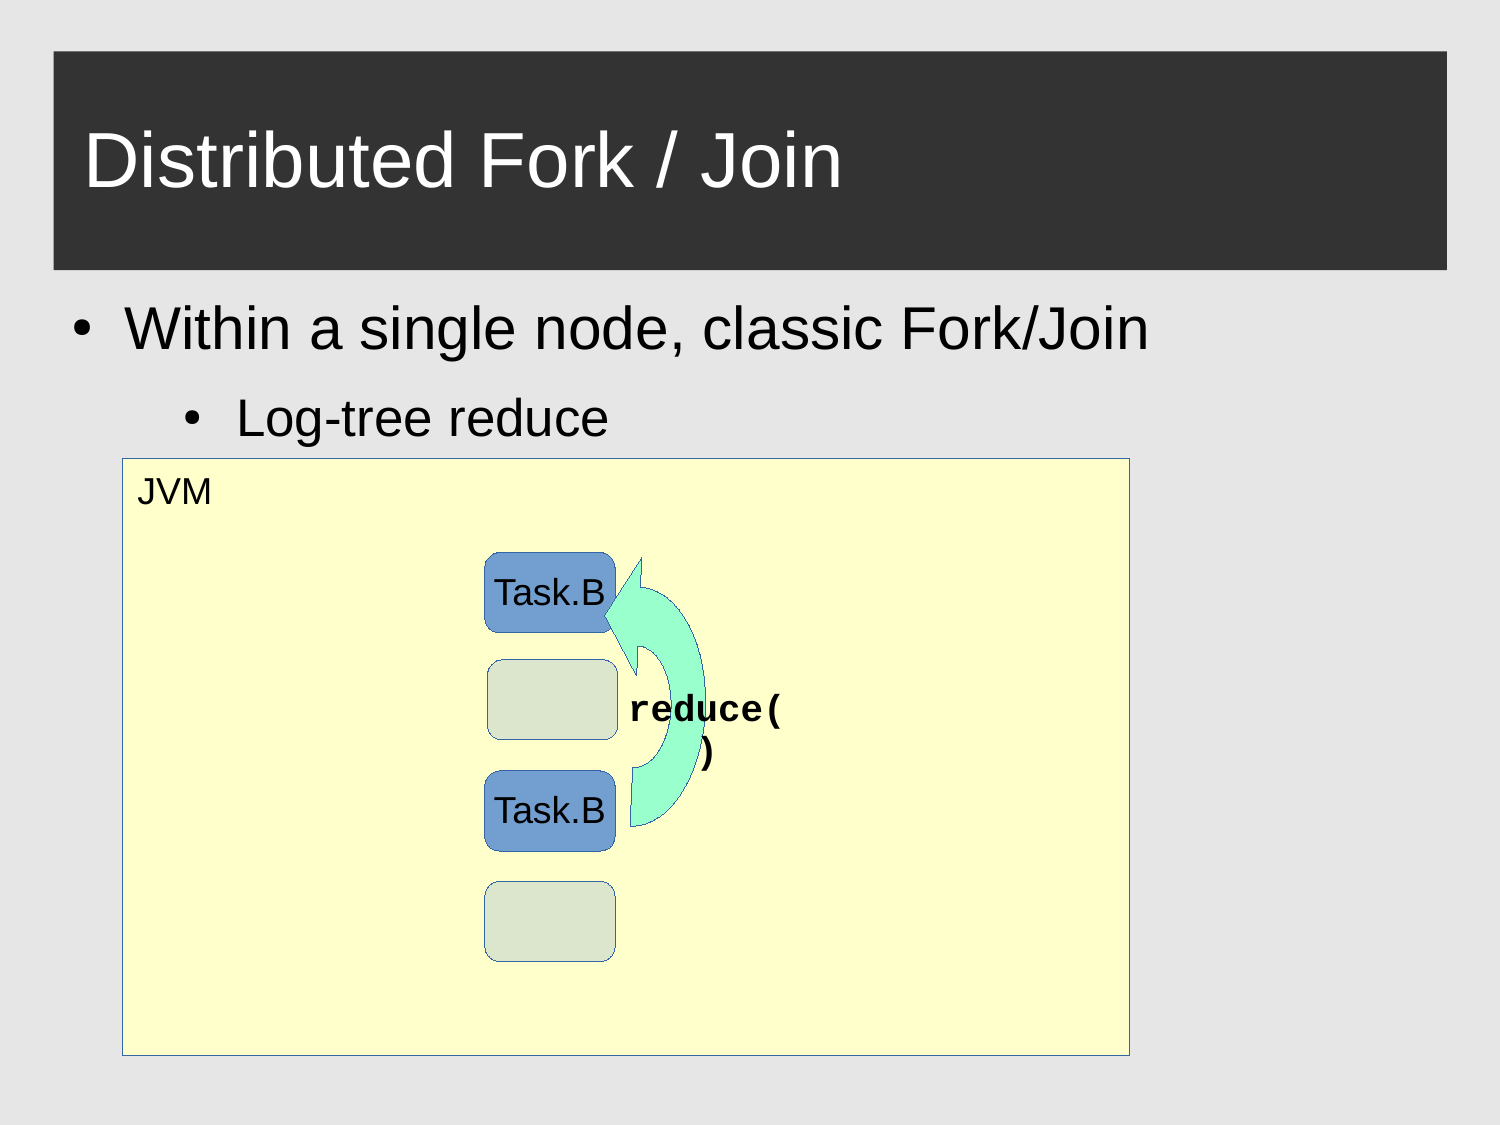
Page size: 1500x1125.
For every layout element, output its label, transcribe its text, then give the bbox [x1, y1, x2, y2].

text_box [122, 991, 1130, 1056]
text_box [487, 659, 618, 740]
title Distributed Fork / Join [53, 51, 1447, 271]
list Within a single node, classic Fork/Join Log-tree reduce [53, 294, 1447, 991]
text_box [484, 881, 616, 962]
